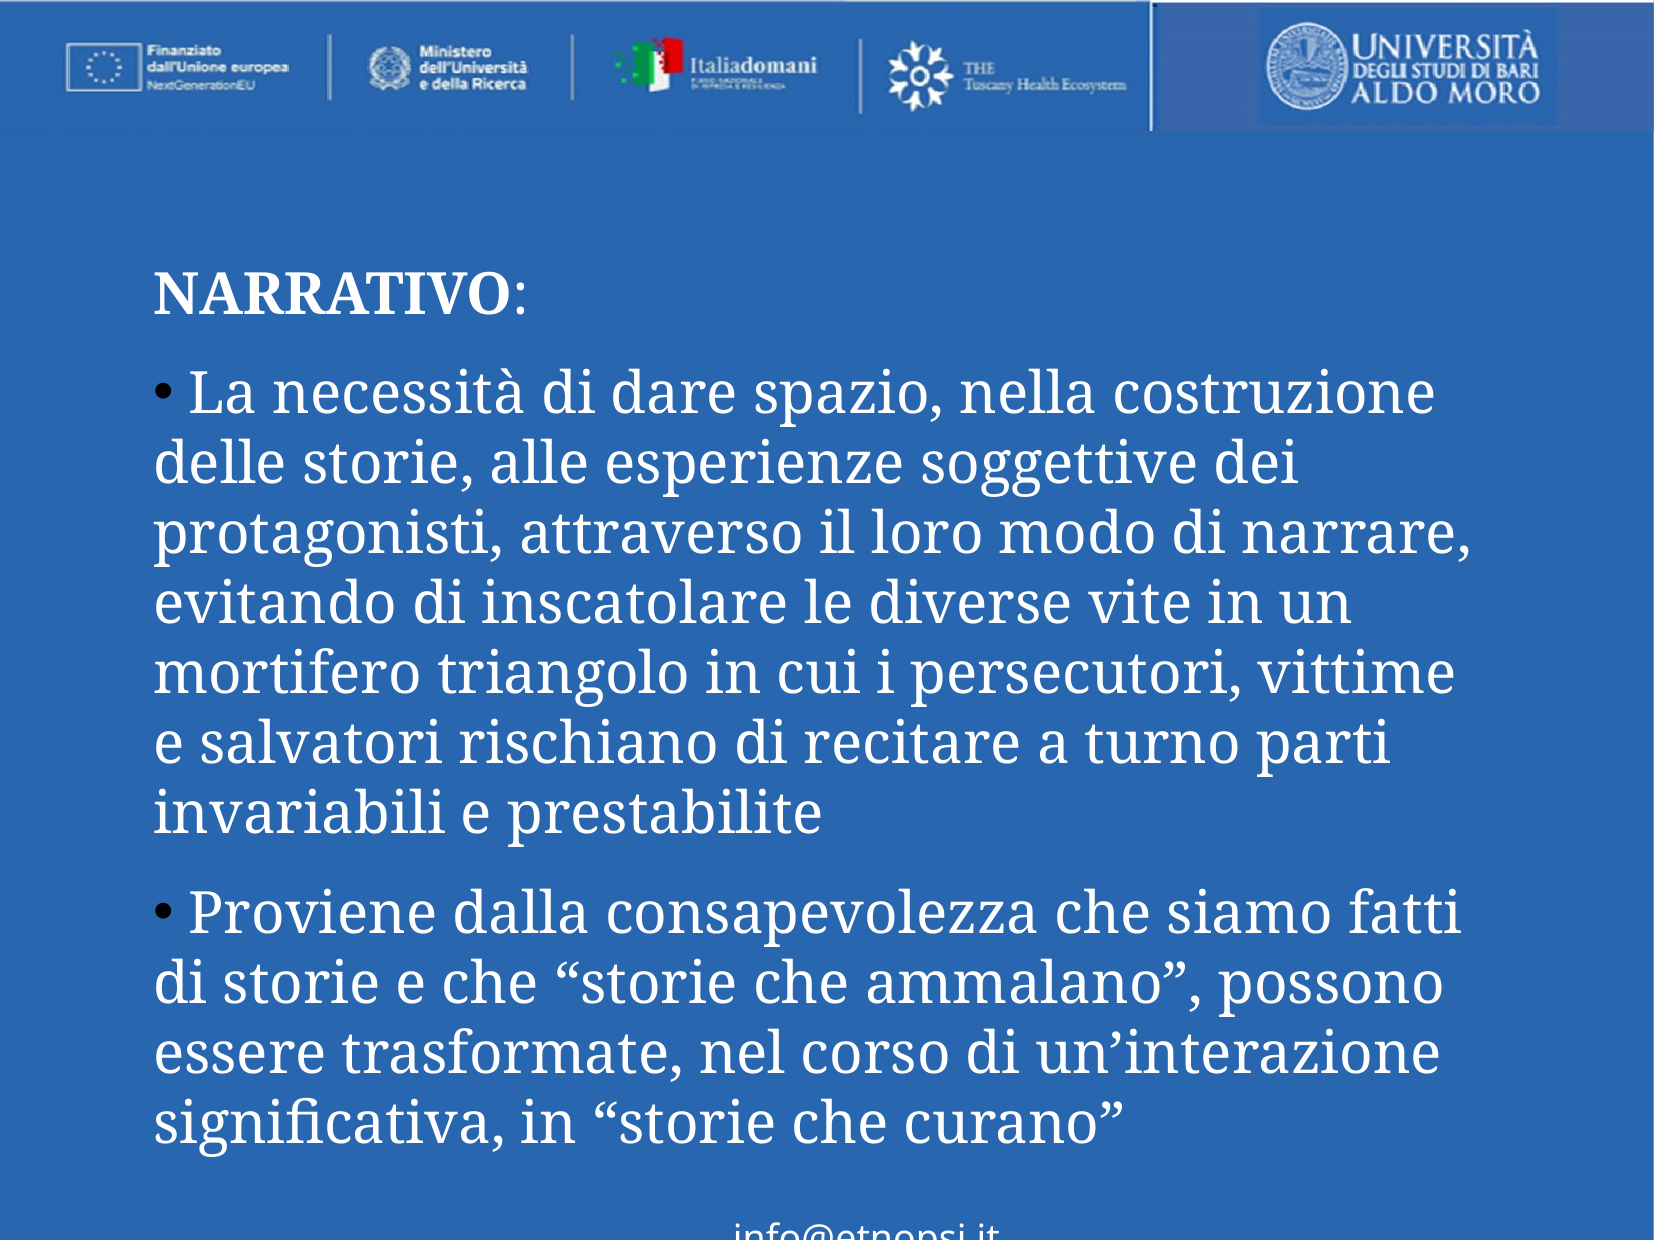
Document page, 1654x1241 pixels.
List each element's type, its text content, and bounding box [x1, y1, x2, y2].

picture [0, 0, 1654, 132]
subtitle NARRATIVO: La necessità di dare spazio, nella costruzione delle storie, alle esperienze soggettive dei protagonisti, attraverso il loro modo di narrare, evitando di inscatolare le diverse vite in un mortifero triangolo in cui i persecutori, vittime e salvatori rischiano di recitare a turno parti invariabili e prestabilite Proviene dalla consapevolezza che siamo fatti di storie e che “storie che ammalano”, possono essere trasformate, nel corso di un’interazione significativa, in “storie che curano” info@etnopsi.it [138, 248, 1516, 992]
